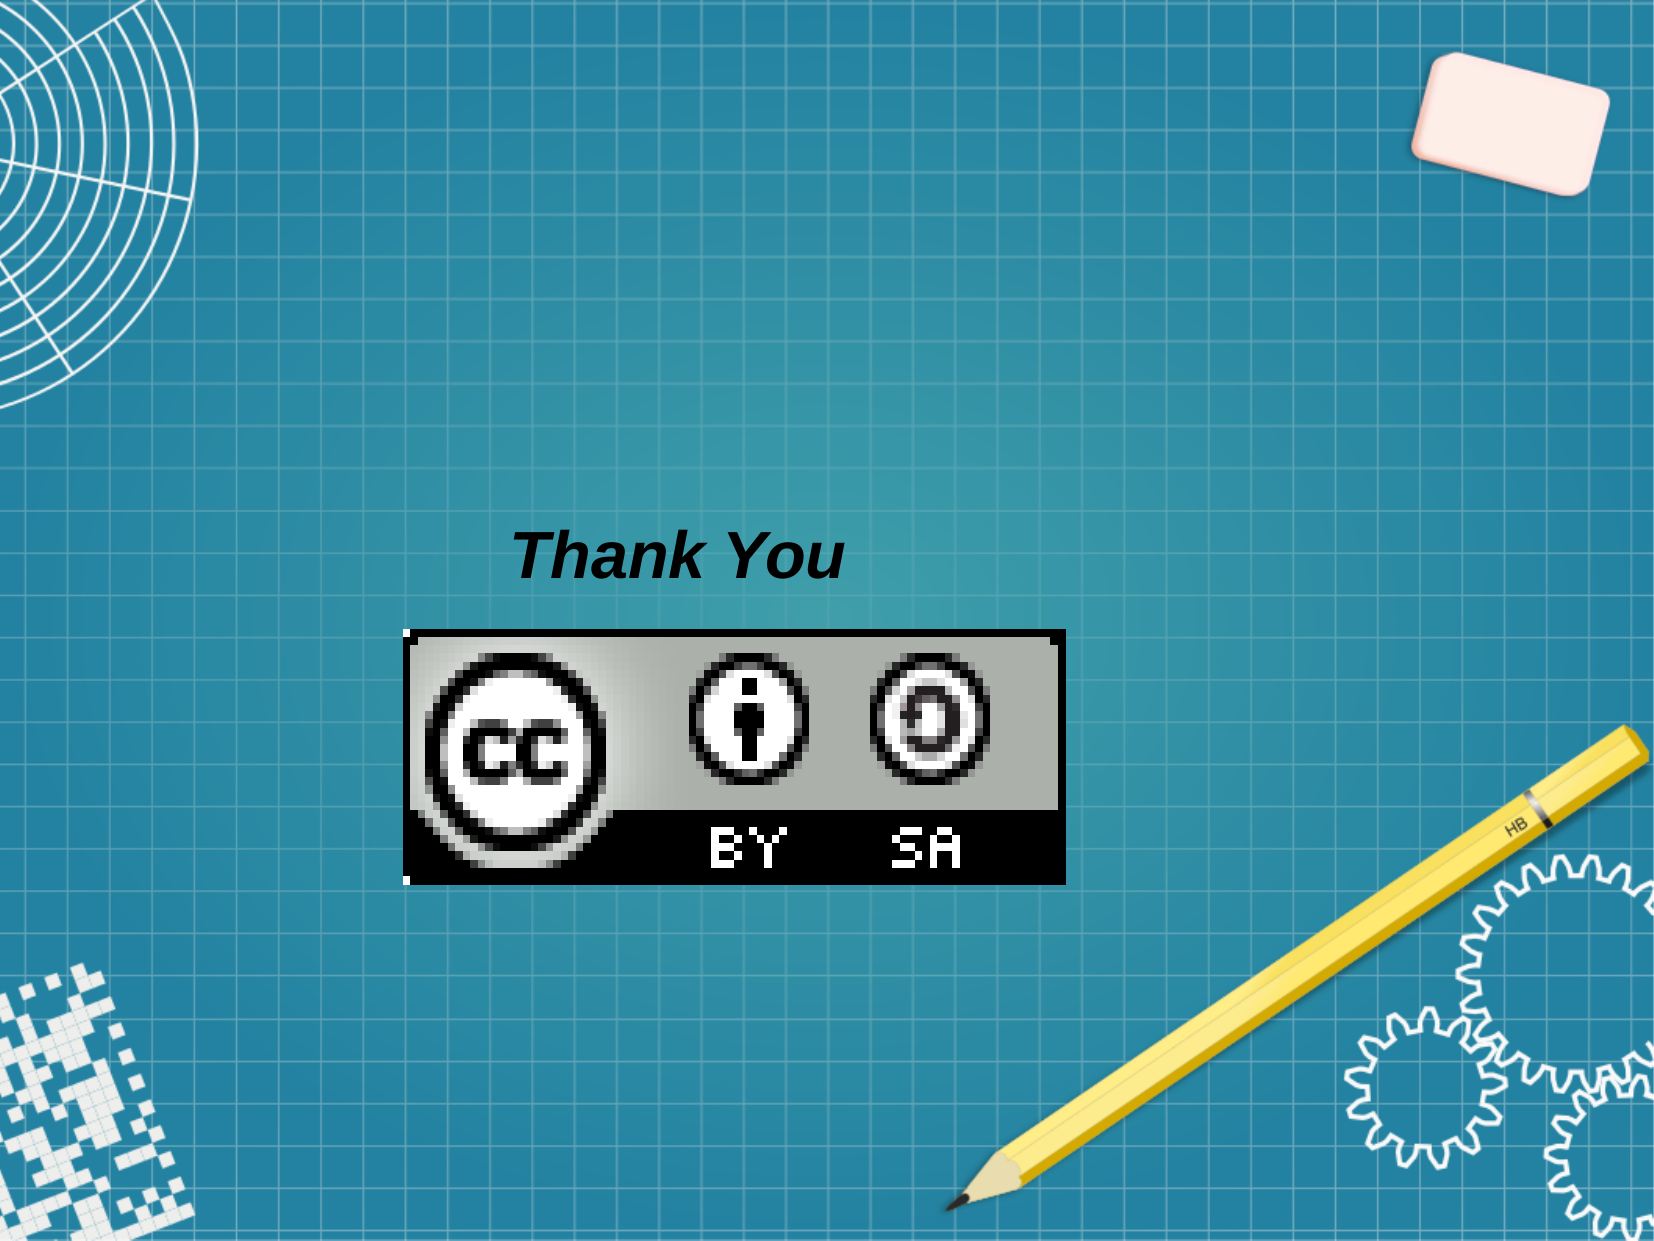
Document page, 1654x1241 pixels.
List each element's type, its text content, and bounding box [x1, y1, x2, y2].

text_box Thank You [495, 510, 1021, 675]
picture [0, 0, 1654, 1241]
